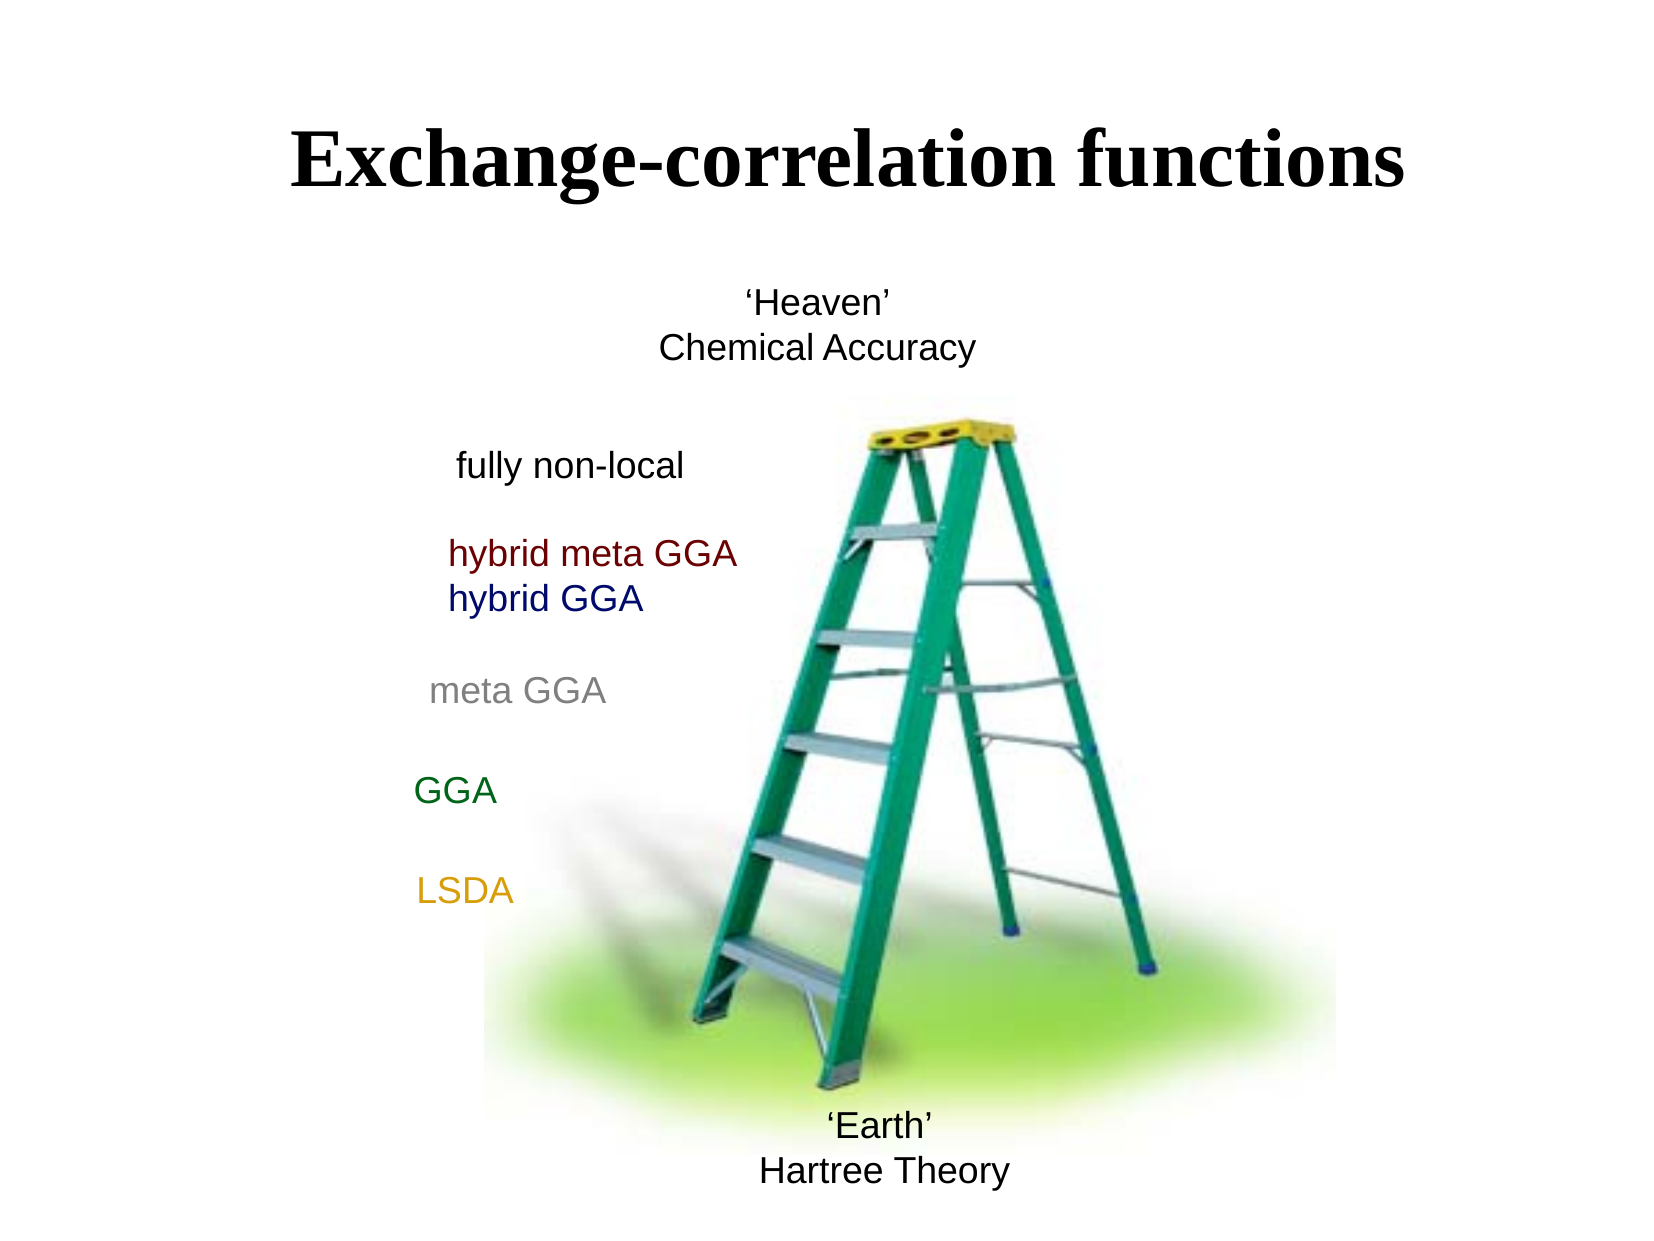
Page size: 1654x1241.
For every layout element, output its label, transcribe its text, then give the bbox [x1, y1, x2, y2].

text_box GGA [398, 758, 513, 820]
text_box fully non-local [405, 433, 700, 495]
picture [484, 321, 1336, 1174]
text_box meta GGA [414, 658, 622, 720]
text_box ‘Heaven’ Chemical Accuracy [608, 269, 992, 376]
text_box ‘Earth’ Hartree Theory [708, 1093, 1025, 1200]
text_box LSDA [401, 858, 529, 920]
text_box hybrid meta GGA hybrid GGA [433, 521, 753, 627]
text_box Exchange-correlation functions [240, 105, 1422, 213]
